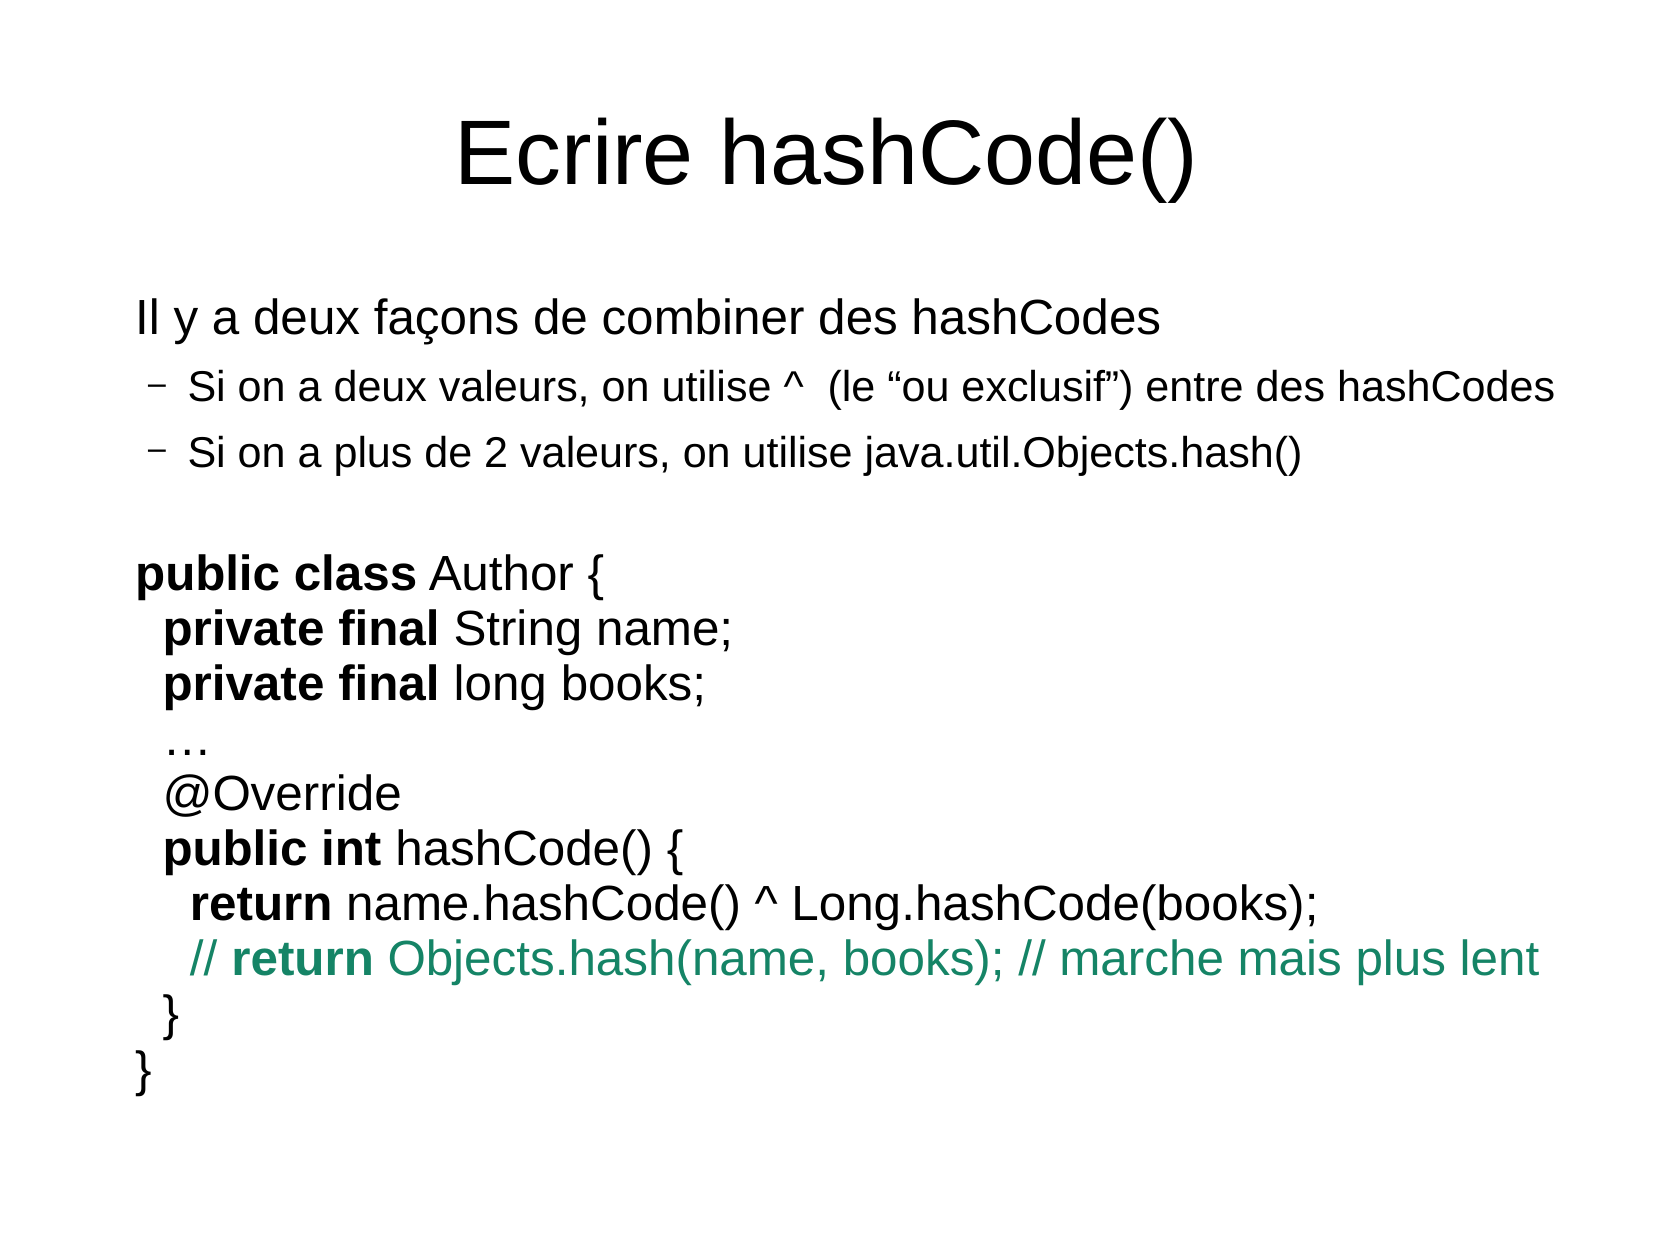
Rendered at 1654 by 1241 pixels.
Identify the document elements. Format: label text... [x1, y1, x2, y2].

list Il y a deux façons de combiner des hashCodes Si on a deux valeurs, on utilise ^ (le “ou exclusif”) entre des hashCodes Si on a plus de 2 valeurs, on utilise java.util.Objects.hash() public class Author { private final String name; private final long books; … @Override public int hashCode() { return name.hashCode() ^ Long.hashCode(books); // return Objects.hash(name, books); // marche mais plus lent } } [82, 290, 1571, 1141]
title Ecrire hashCode() [82, 49, 1571, 257]
